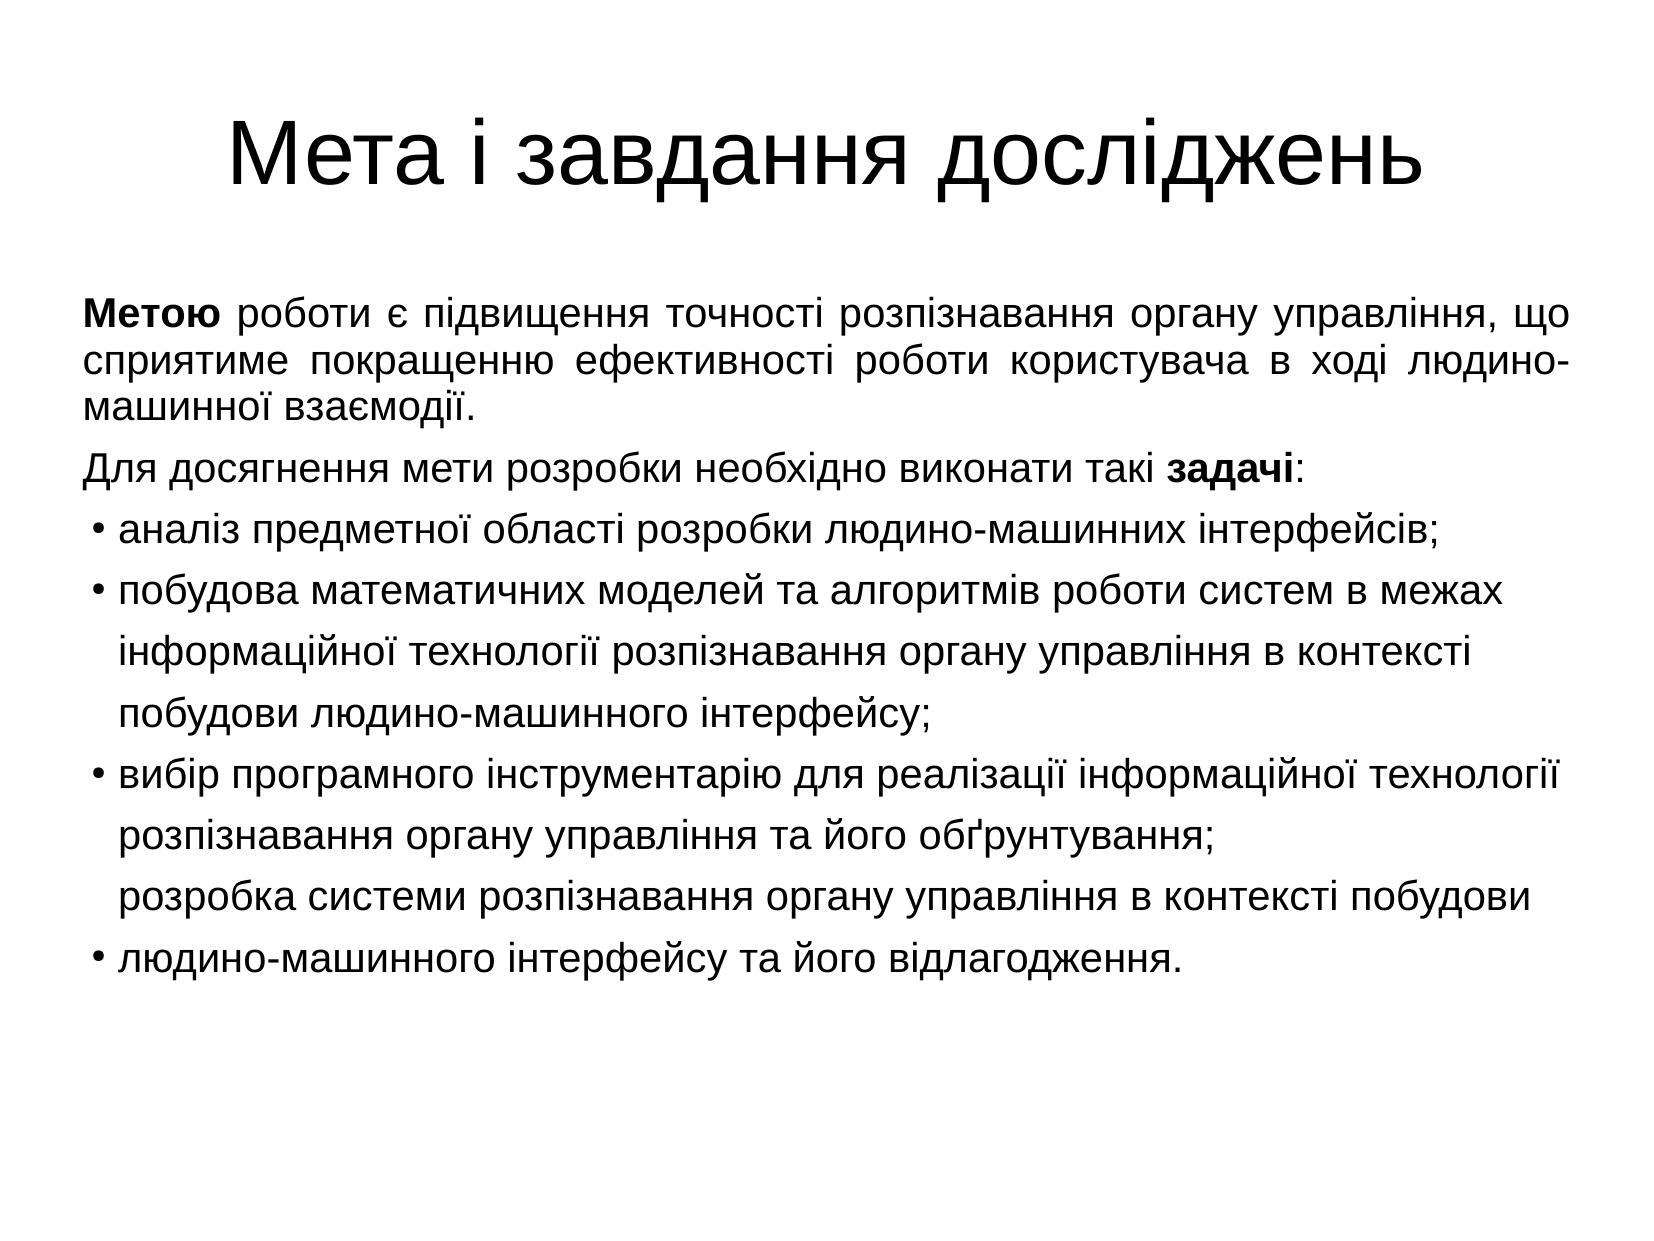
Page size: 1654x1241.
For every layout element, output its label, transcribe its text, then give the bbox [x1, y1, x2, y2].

list Метою роботи є підвищення точності розпізнавання органу управління, що сприятиме покращенню ефективності роботи користувача в ході людино-машинної взаємодії. Для досягнення мети розробки необхідно виконати такі задачі: аналіз предметної області розробки людино-машинних інтерфейсів; побудова математичних моделей та алгоритмів роботи систем в межах інформаційної технології розпізнавання органу управління в контексті побудови людино-машинного інтерфейсу; вибір програмного інструментарію для реалізації інформаційної технології розпізнавання органу управління та його обґрунтування; розробка системи розпізнавання органу управління в контексті побудови людино-машинного інтерфейсу та його відлагодження. [82, 290, 1571, 1010]
title Мета і завдання досліджень [82, 49, 1571, 257]
